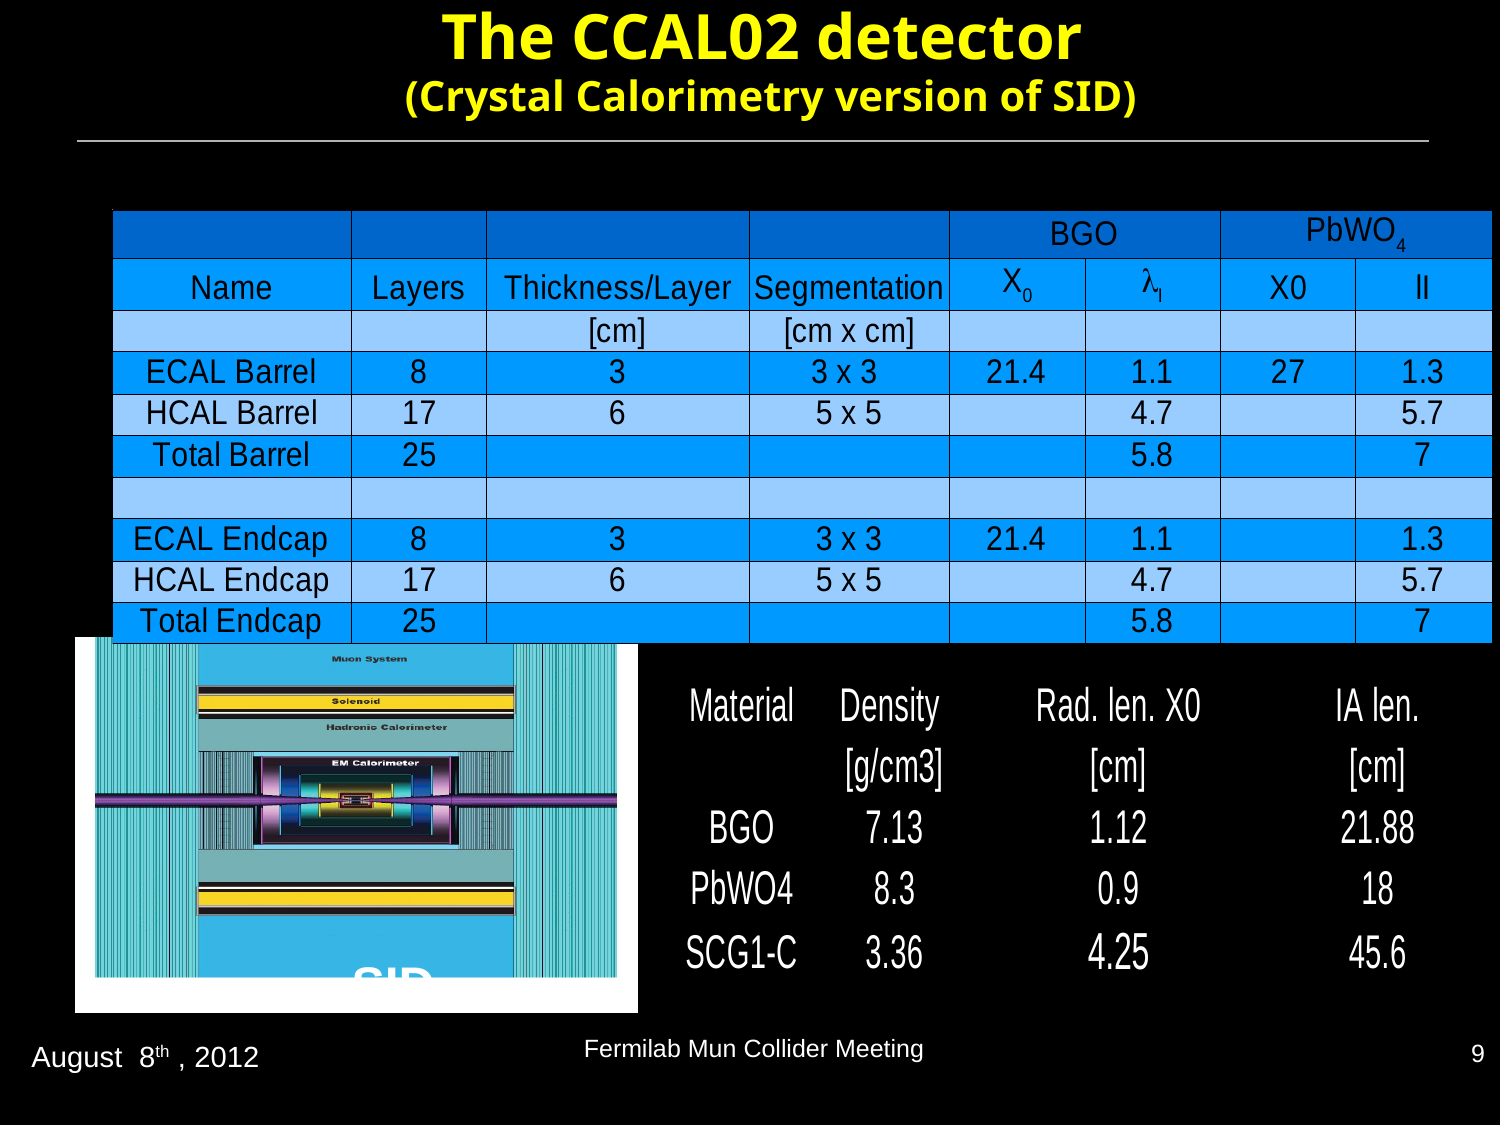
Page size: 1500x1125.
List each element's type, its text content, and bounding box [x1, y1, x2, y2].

text_box SID [336, 945, 451, 1013]
chart [112, 209, 1500, 988]
picture [75, 637, 638, 1013]
text_box The CCAL02 detector (Crystal Calorimetry version of SID) [304, 0, 1238, 188]
